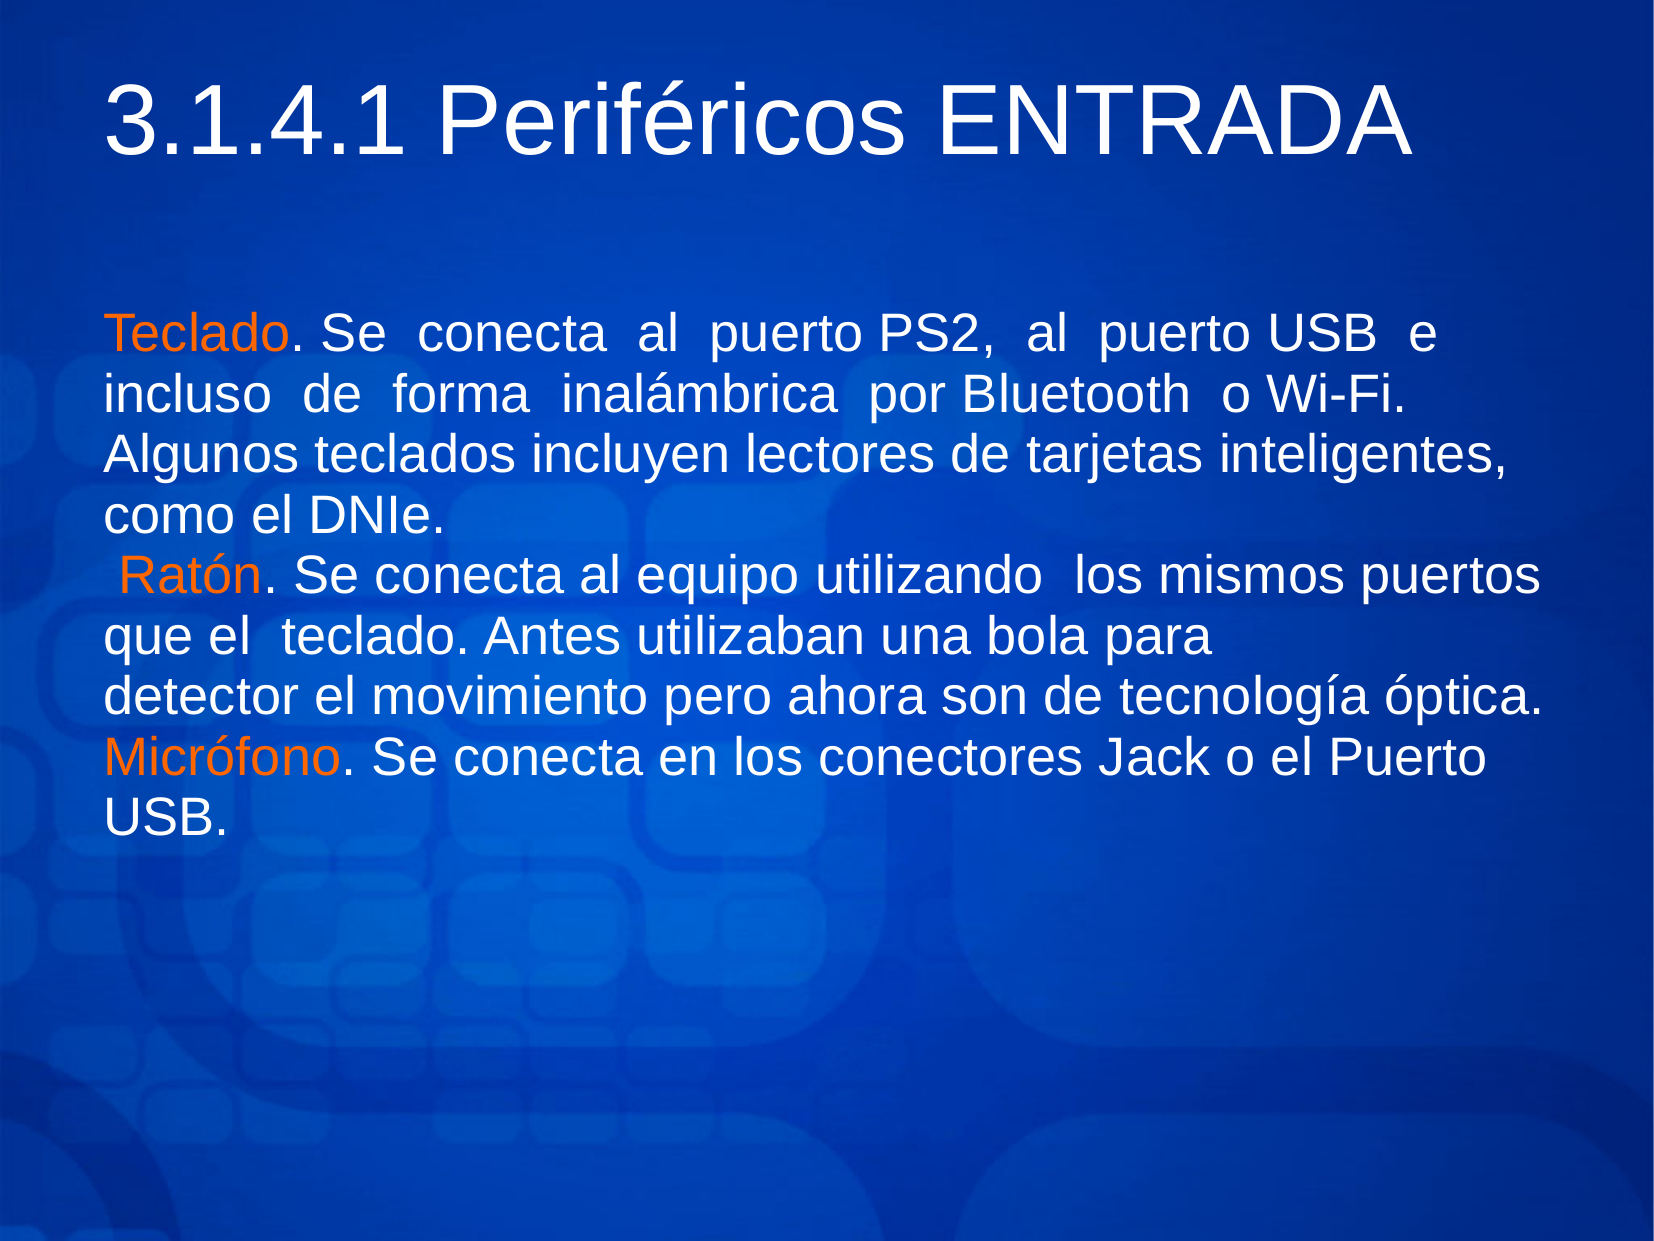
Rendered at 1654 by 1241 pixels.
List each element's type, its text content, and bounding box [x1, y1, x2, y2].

picture [0, 0, 1654, 1241]
text_box Teclado. Se conecta al puerto PS2, al puerto USB e incluso de forma inalámbrica por Bluetooth o Wi-Fi. Algunos teclados incluyen lectores de tarjetas inteligentes, como el DNIe. Ratón. Se conecta al equipo utilizando los mismos puertos que el teclado. Antes utilizaban una bola para detector el movimiento pero ahora son de tecnología óptica. Micrófono. Se conecta en los conectores Jack o el Puerto USB. [88, 295, 1565, 916]
text_box 3.1.4.1 Periféricos ENTRADA [88, 56, 1491, 296]
